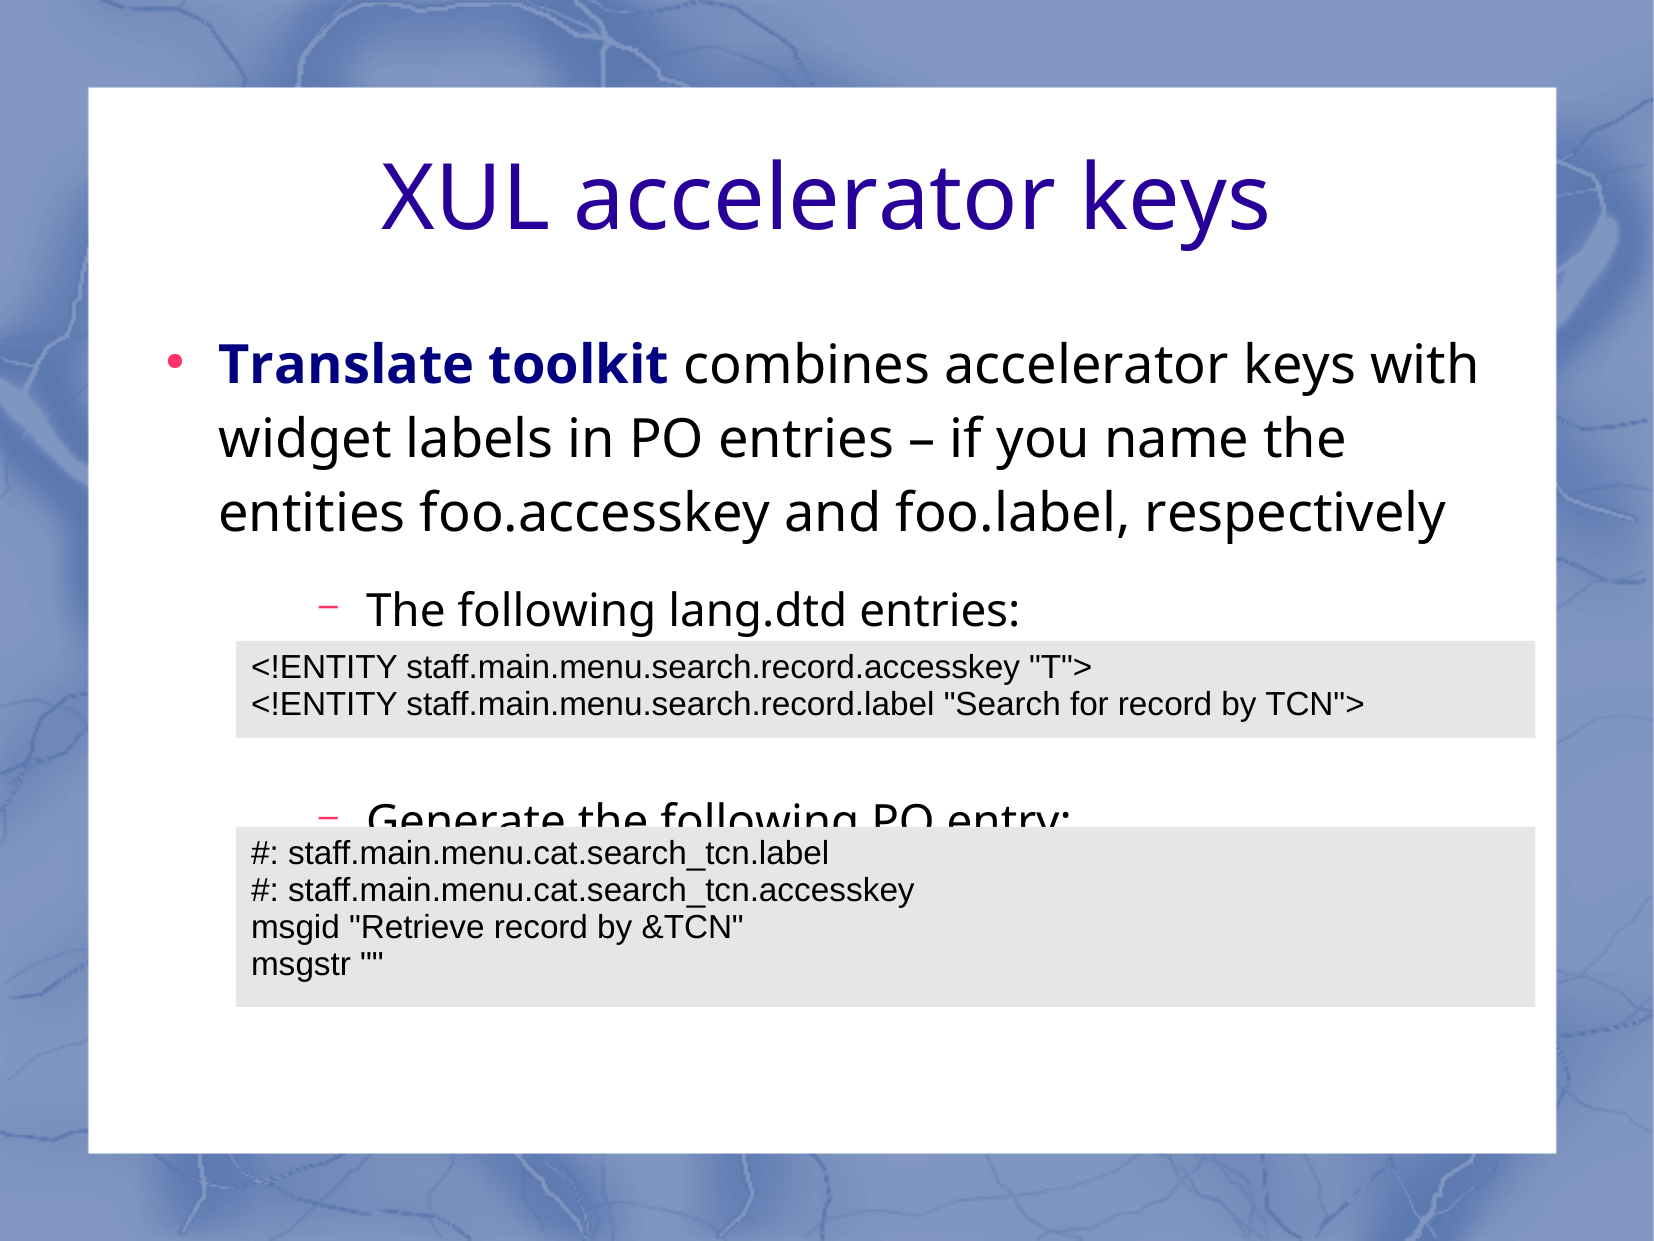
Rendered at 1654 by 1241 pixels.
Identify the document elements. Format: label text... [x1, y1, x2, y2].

list Translate toolkit combines accelerator keys with widget labels in PO entries – if you name the entities foo.accesskey and foo.label, respectively The following lang.dtd entries: Generate the following PO entry: [147, 325, 1506, 1145]
text_box <!ENTITY staff.main.menu.search.record.accesskey "T"> <!ENTITY staff.main.menu.search.record.label "Search for record by TCN"> [236, 640, 1536, 739]
picture [0, 0, 1654, 1241]
text_box #: staff.main.menu.cat.search_tcn.label #: staff.main.menu.cat.search_tcn.accesskey msgid "Retrieve record by &TCN" msgstr "" [236, 826, 1536, 1007]
title XUL accelerator keys [118, 90, 1536, 298]
